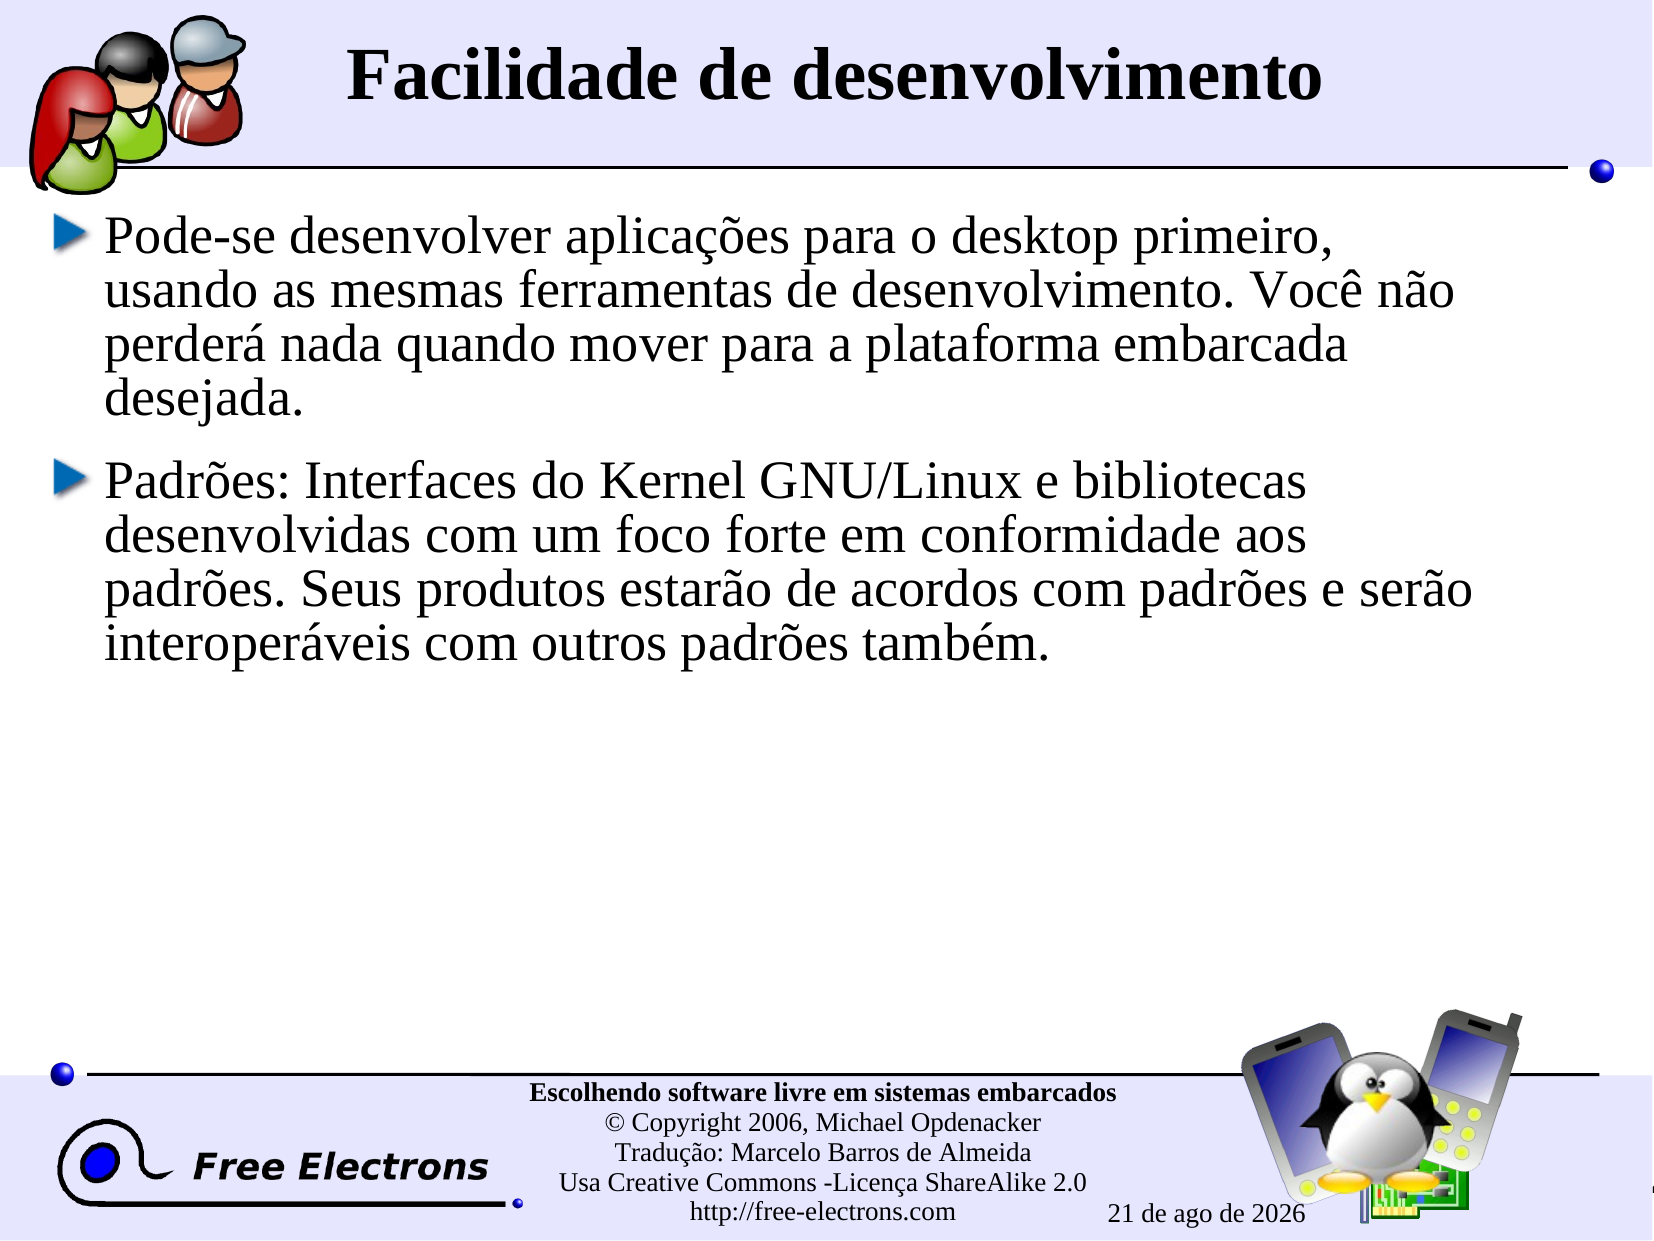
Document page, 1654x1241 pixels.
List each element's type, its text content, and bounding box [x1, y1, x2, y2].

picture [29, 15, 246, 195]
list Pode-se desenvolver aplicações para o desktop primeiro, usando as mesmas ferramentas de desenvolvimento. Você não perderá nada quando mover para a plataforma embarcada desejada. Padrões: Interfaces do Kernel GNU/Linux e bibliotecas desenvolvidas com um foco forte em conformidade aos padrões. Seus produtos estarão de acordos com padrões e serão interoperáveis com outros padrões também. [34, 210, 1497, 1029]
picture [50, 1108, 527, 1216]
title Facilidade de desenvolvimento [246, 25, 1603, 124]
picture [1225, 1001, 1537, 1241]
